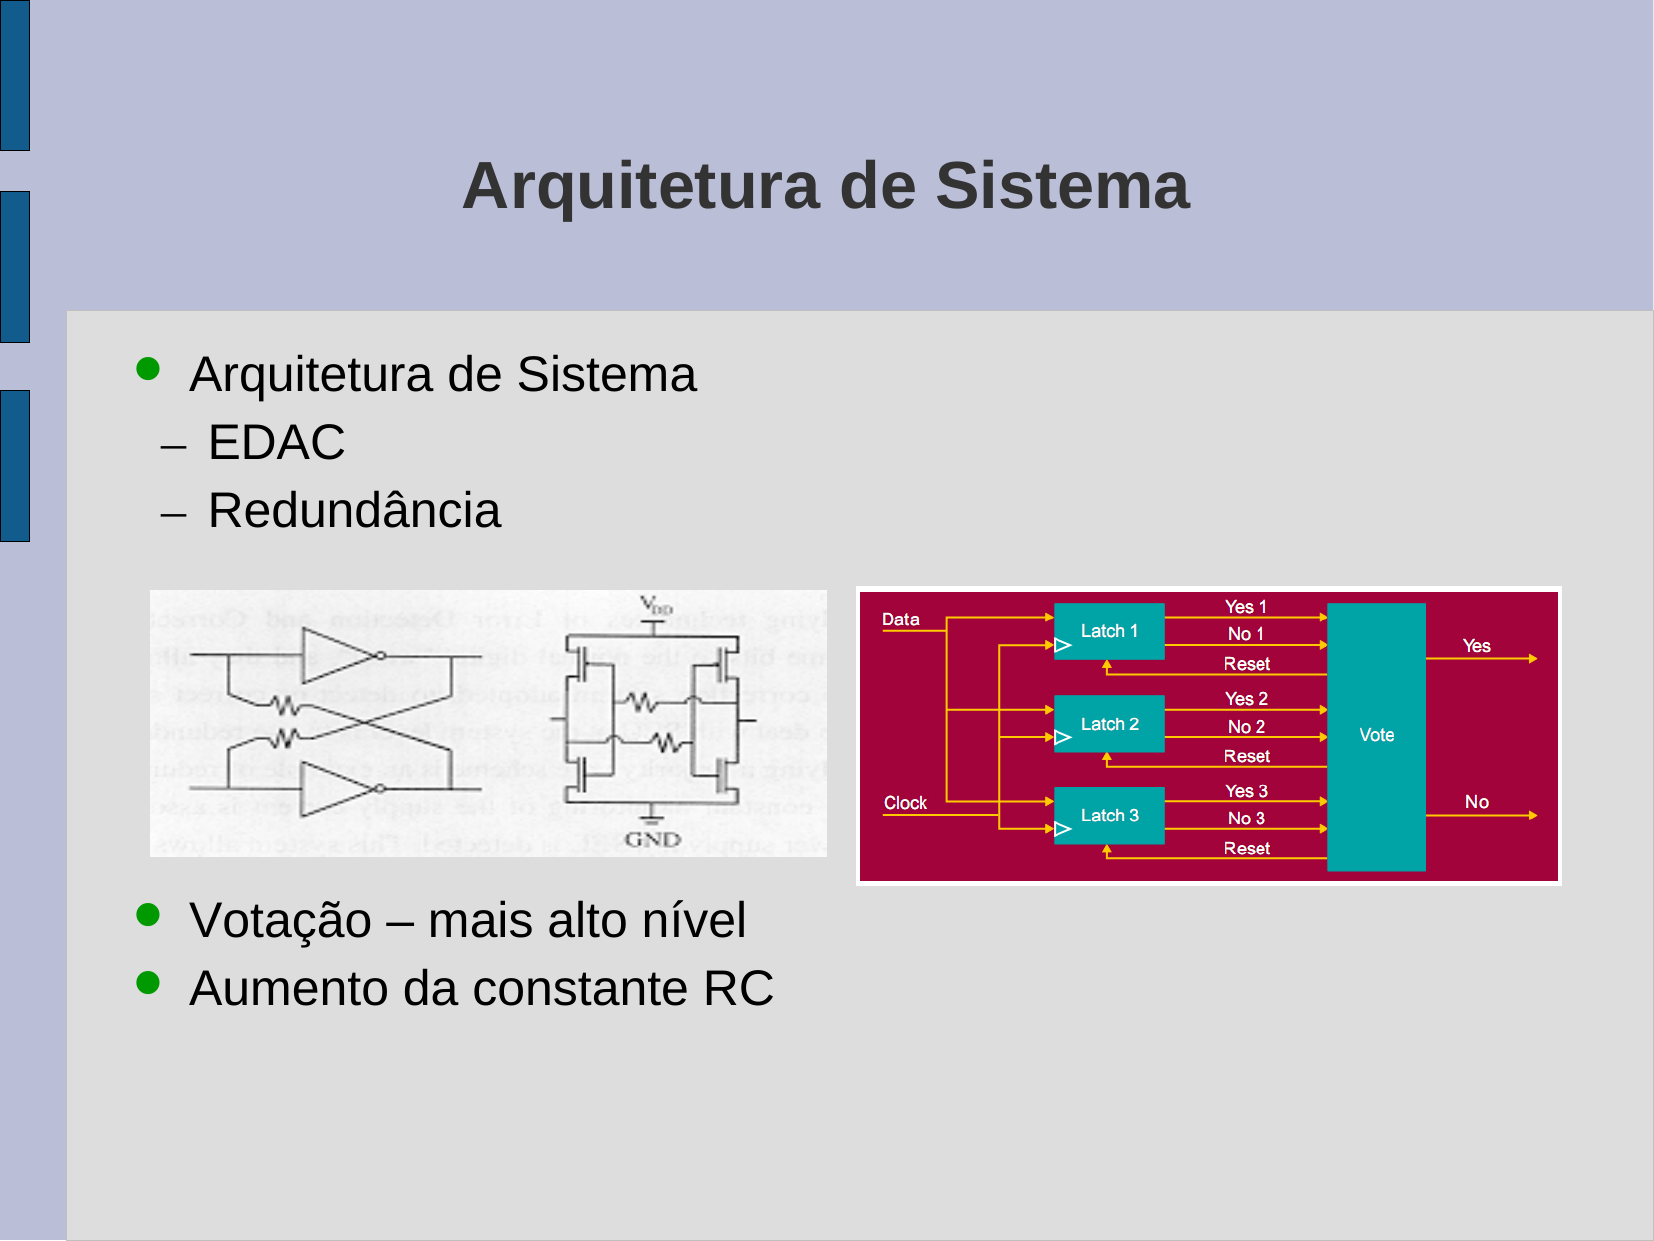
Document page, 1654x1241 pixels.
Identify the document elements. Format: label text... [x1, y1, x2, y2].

picture [150, 590, 827, 857]
list Arquitetura de Sistema EDAC Redundância Votação – mais alto nível Aumento da constante RC [118, 338, 1593, 1152]
picture [856, 586, 1562, 886]
title Arquitetura de Sistema [124, 82, 1530, 290]
